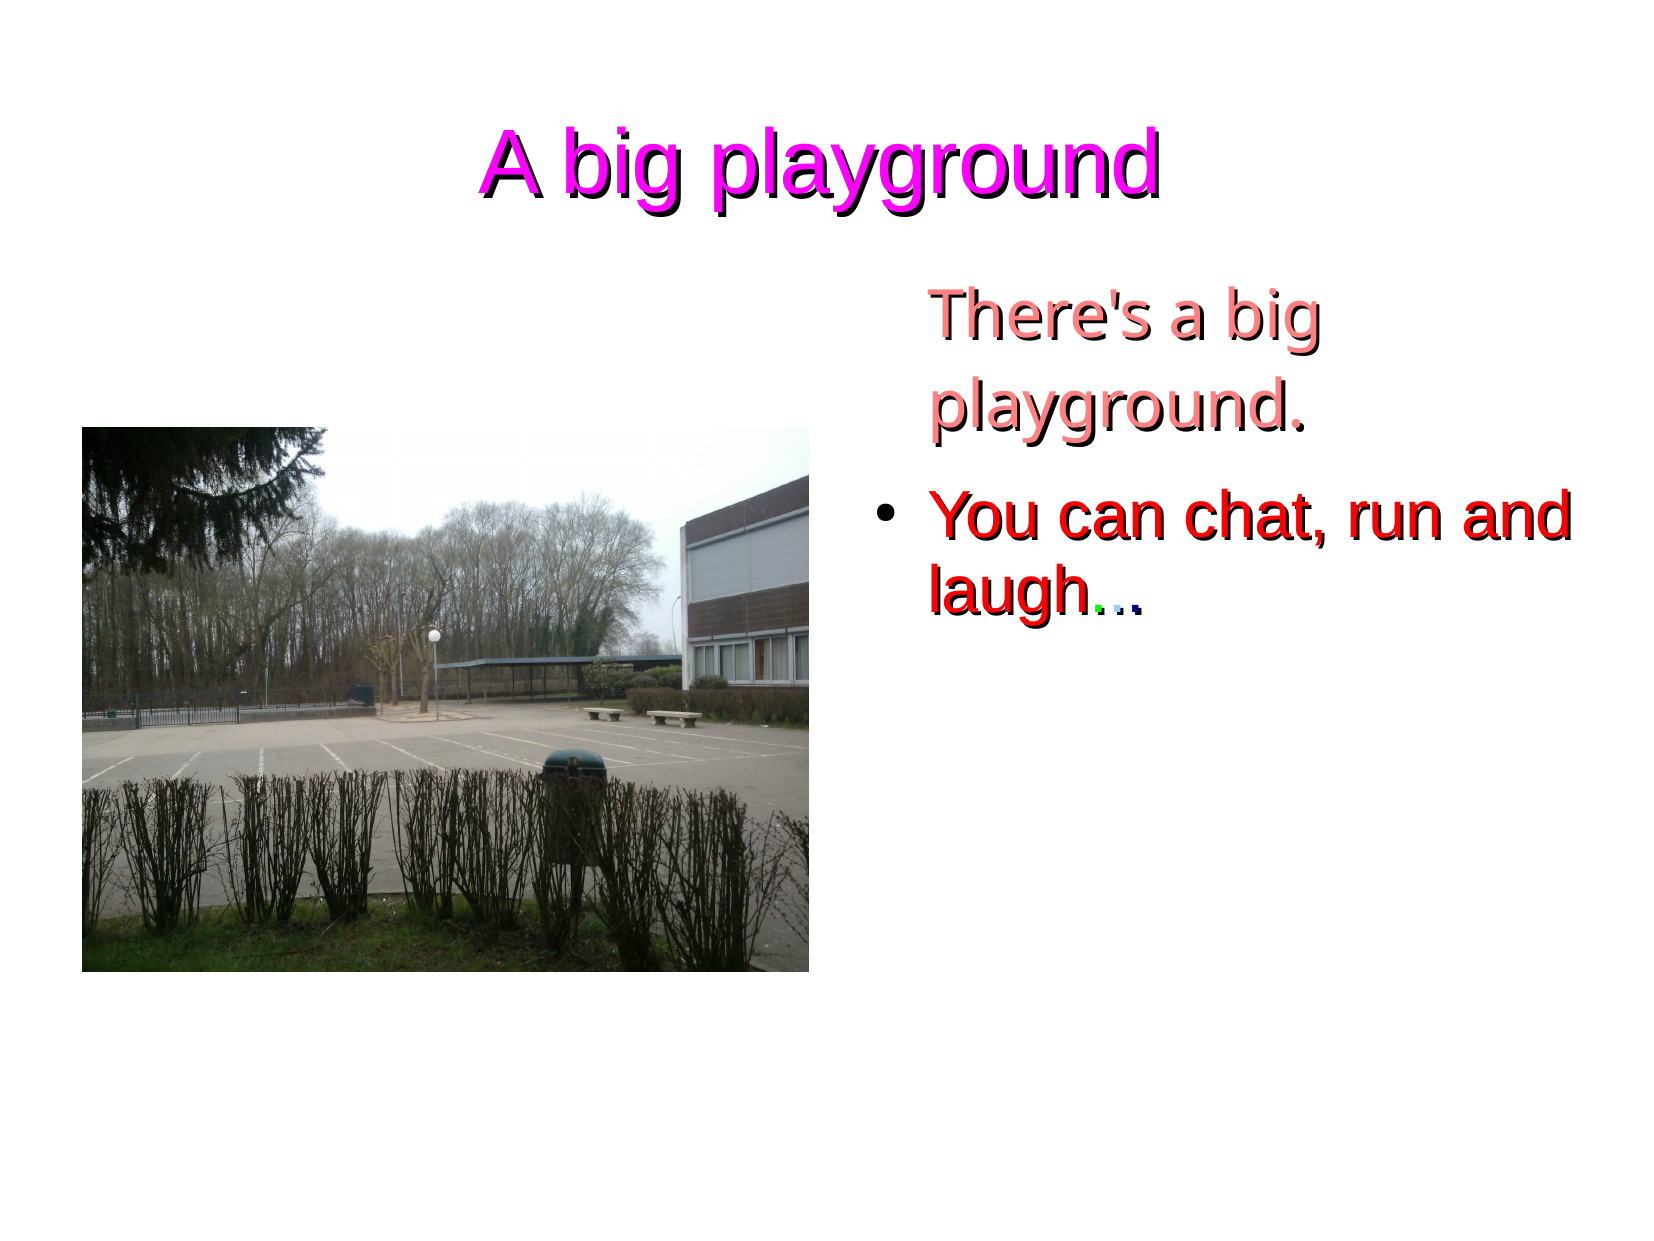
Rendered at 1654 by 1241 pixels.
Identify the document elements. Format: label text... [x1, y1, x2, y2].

title A big playground [76, 58, 1565, 266]
picture [82, 427, 809, 972]
list There's a big playground. You can chat, run and laugh... [856, 265, 1583, 1085]
